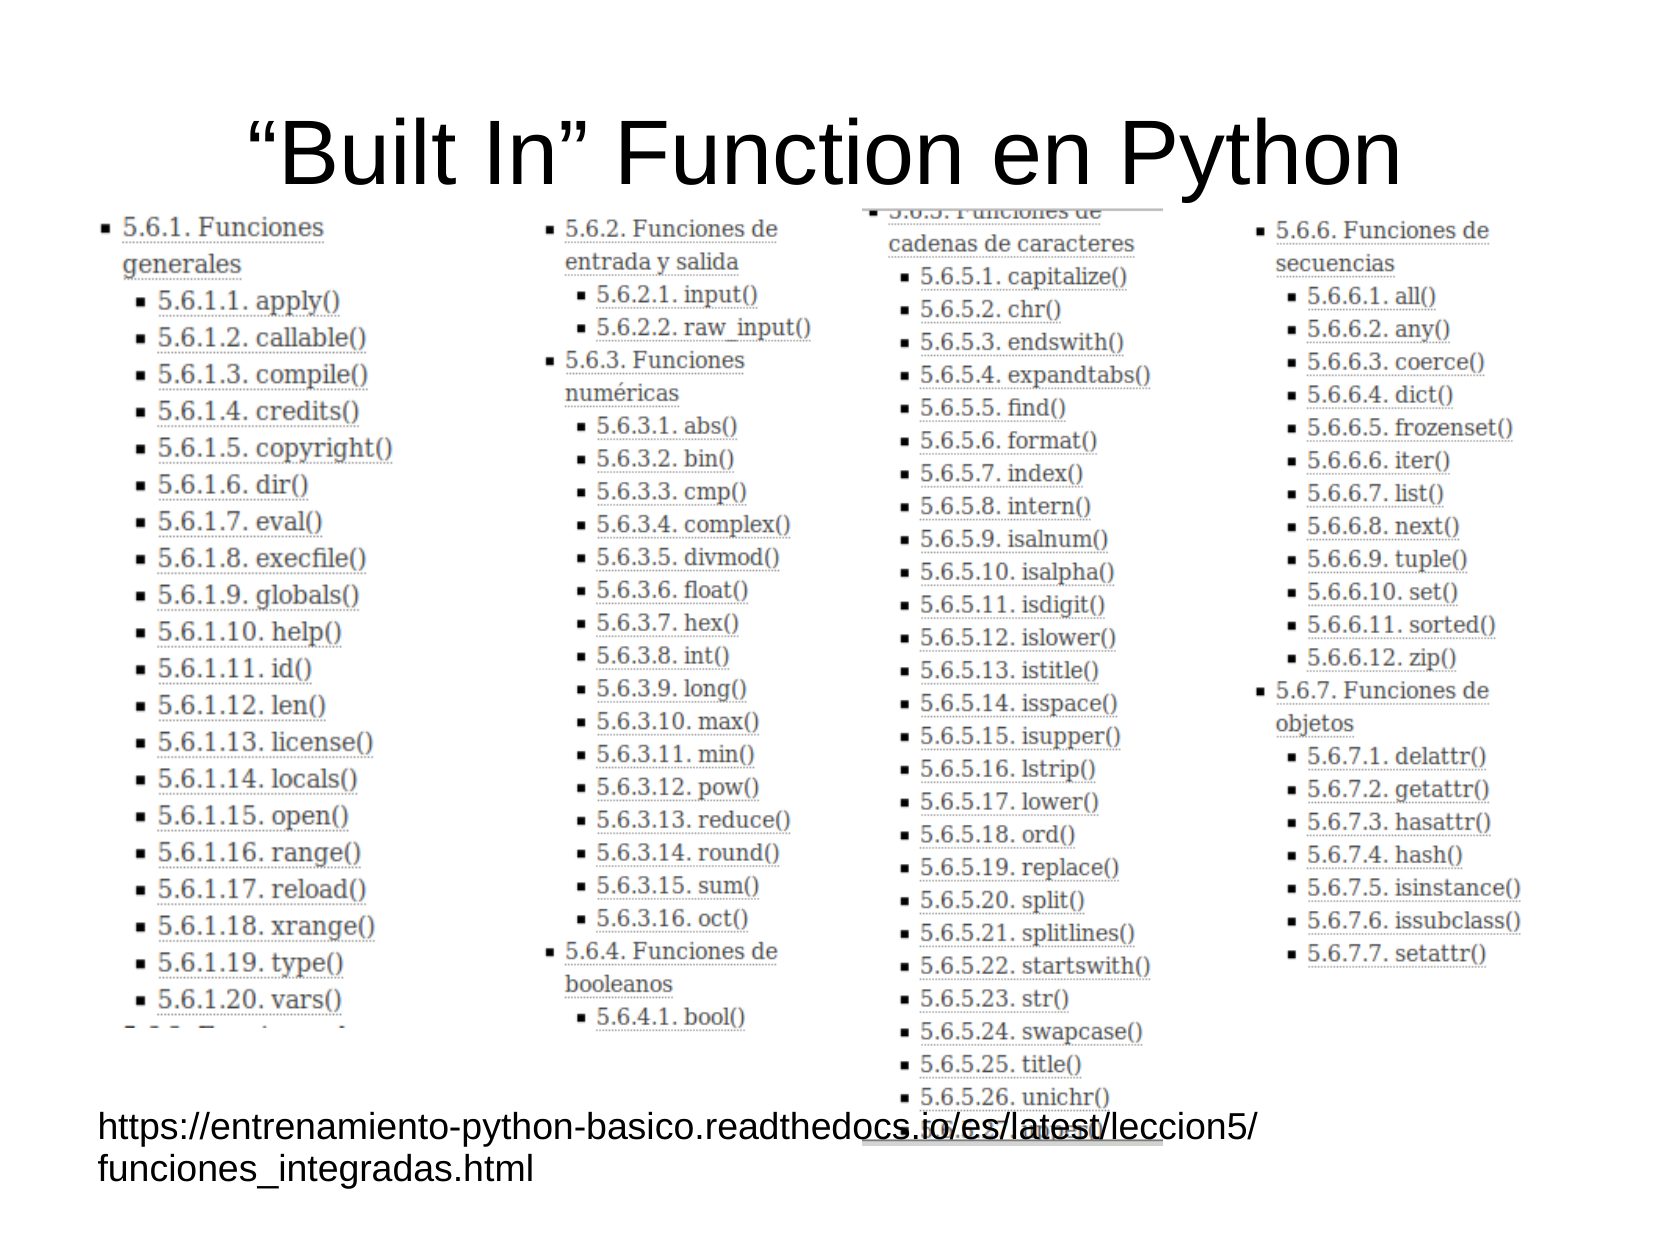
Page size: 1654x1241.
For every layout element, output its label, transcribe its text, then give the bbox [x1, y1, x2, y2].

text_box https://entrenamiento-python-basico.readthedocs.io/es/latest/leccion5/funciones_integradas.html [82, 1098, 1654, 1240]
picture [862, 208, 1163, 1098]
picture [526, 212, 839, 1037]
picture [70, 212, 461, 1028]
picture [1238, 212, 1560, 982]
title “Built In” Function en Python [82, 49, 1571, 257]
